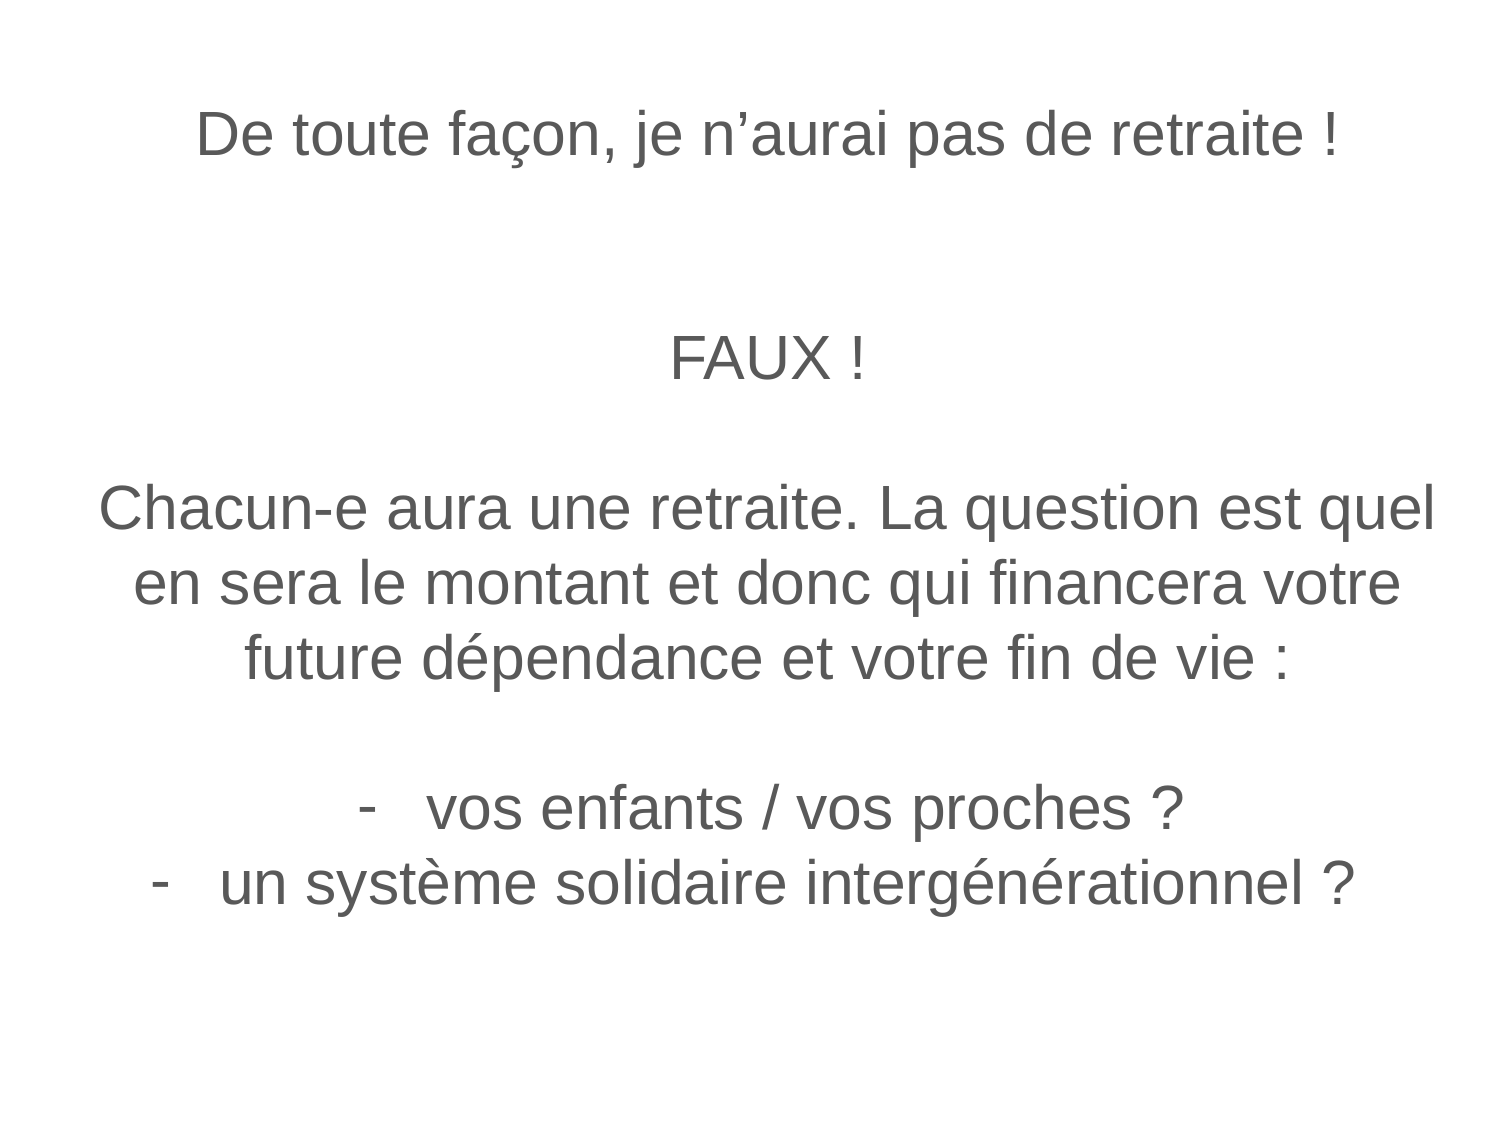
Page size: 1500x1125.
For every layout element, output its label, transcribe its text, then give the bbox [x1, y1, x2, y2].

subtitle De toute façon, je n’aurai pas de retraite ! FAUX ! Chacun-e aura une retraite. La question est quel en sera le montant et donc qui financera votre future dépendance et votre fin de vie : vos enfants / vos proches ? un système solidaire intergénérationnel ? [69, 77, 1468, 251]
